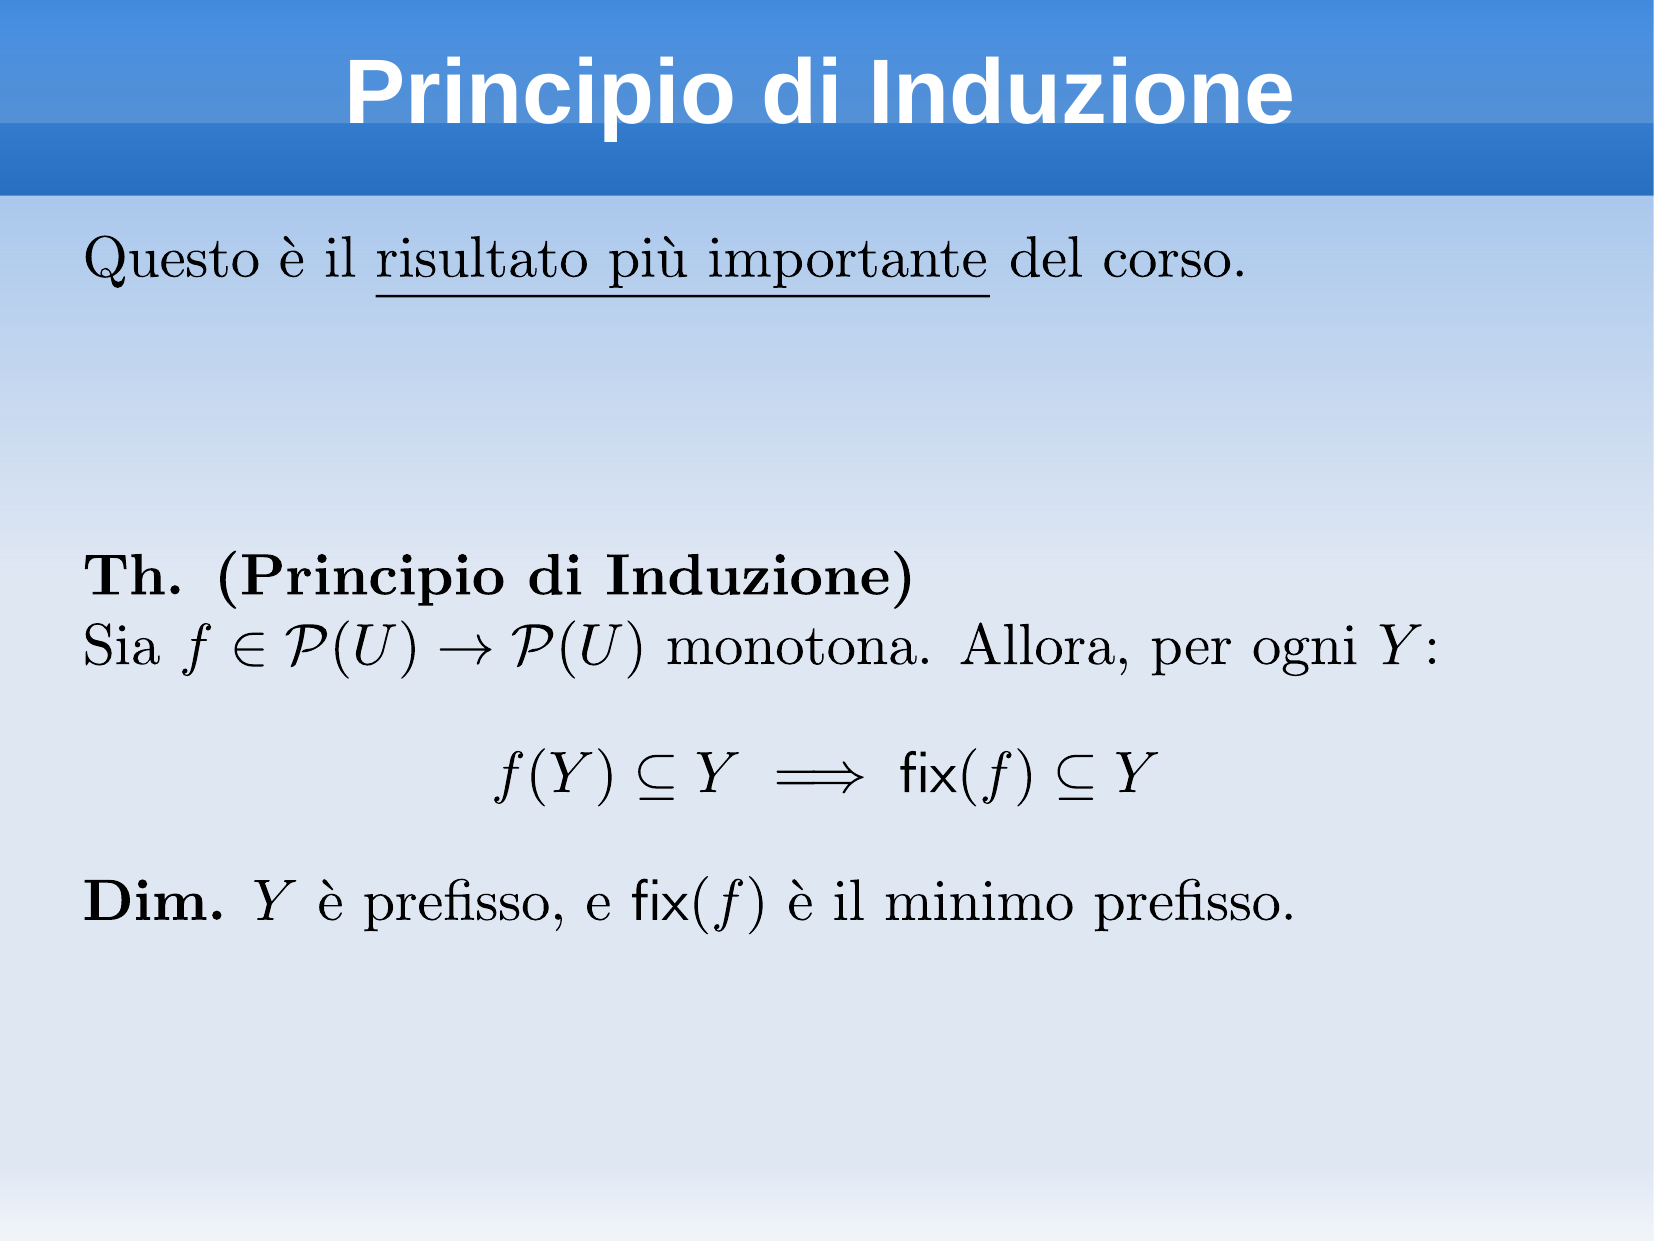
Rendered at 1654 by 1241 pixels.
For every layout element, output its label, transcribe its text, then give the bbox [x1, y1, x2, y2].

list [82, 290, 1571, 1109]
picture [0, 0, 1654, 1241]
text_box [82, 235, 1441, 935]
title Principio di Induzione [76, 0, 1565, 188]
